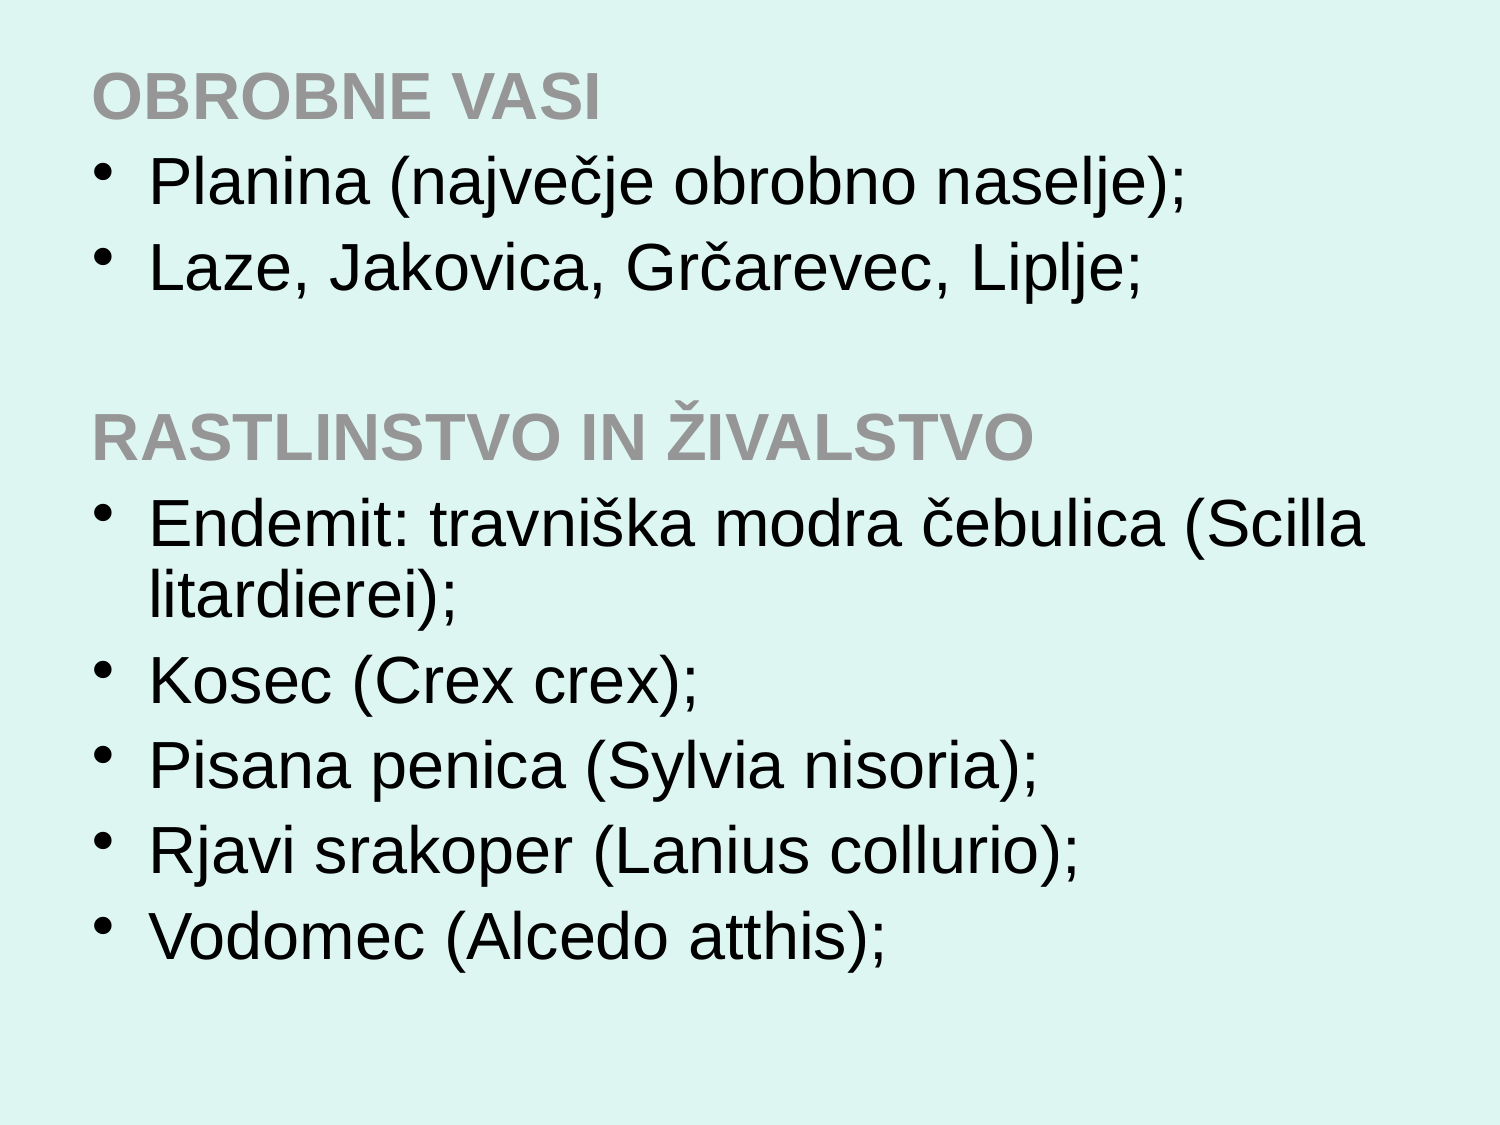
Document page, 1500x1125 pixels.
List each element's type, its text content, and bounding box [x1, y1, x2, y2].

list OBROBNE VASI Planina (največje obrobno naselje); Laze, Jakovica, Grčarevec, Liplje; RASTLINSTVO IN ŽIVALSTVO Endemit: travniška modra čebulica (Scilla litardierei); Kosec (Crex crex); Pisana penica (Sylvia nisoria); Rjavi srakoper (Lanius collurio); Vodomec (Alcedo atthis); [76, 54, 1427, 1083]
